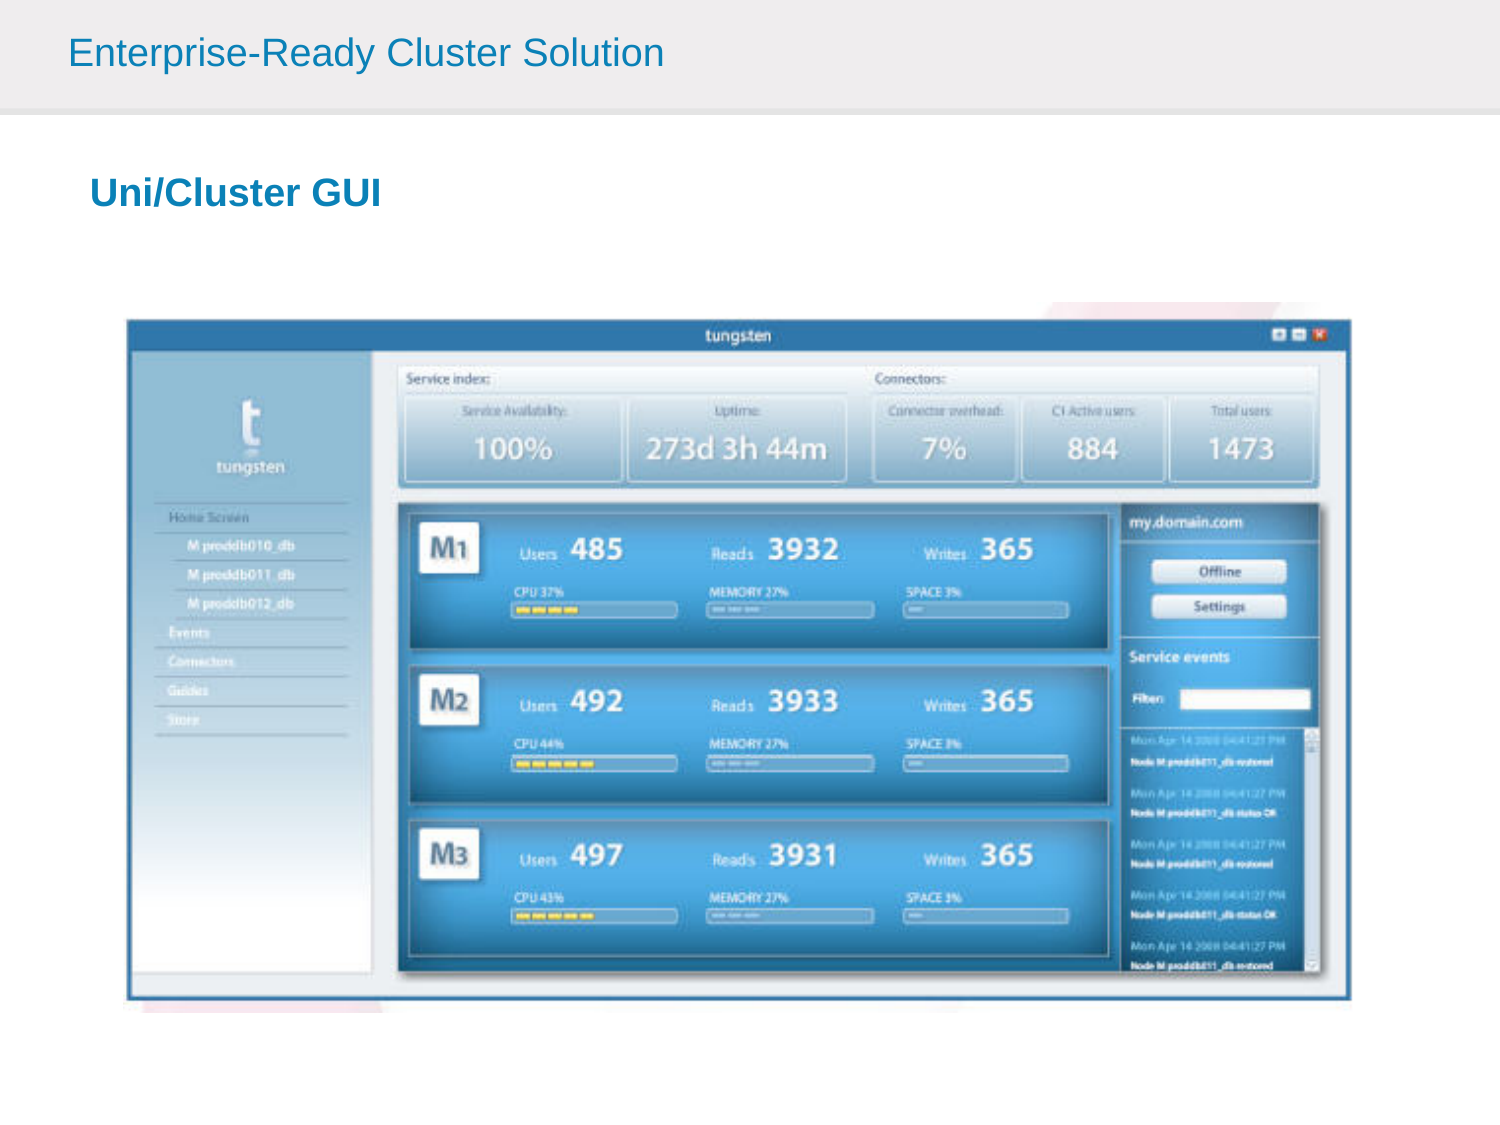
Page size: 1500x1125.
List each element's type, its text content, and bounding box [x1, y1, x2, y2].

picture [123, 302, 1368, 1014]
title Uni/Cluster GUI [75, 153, 703, 233]
picture [0, 0, 1500, 115]
